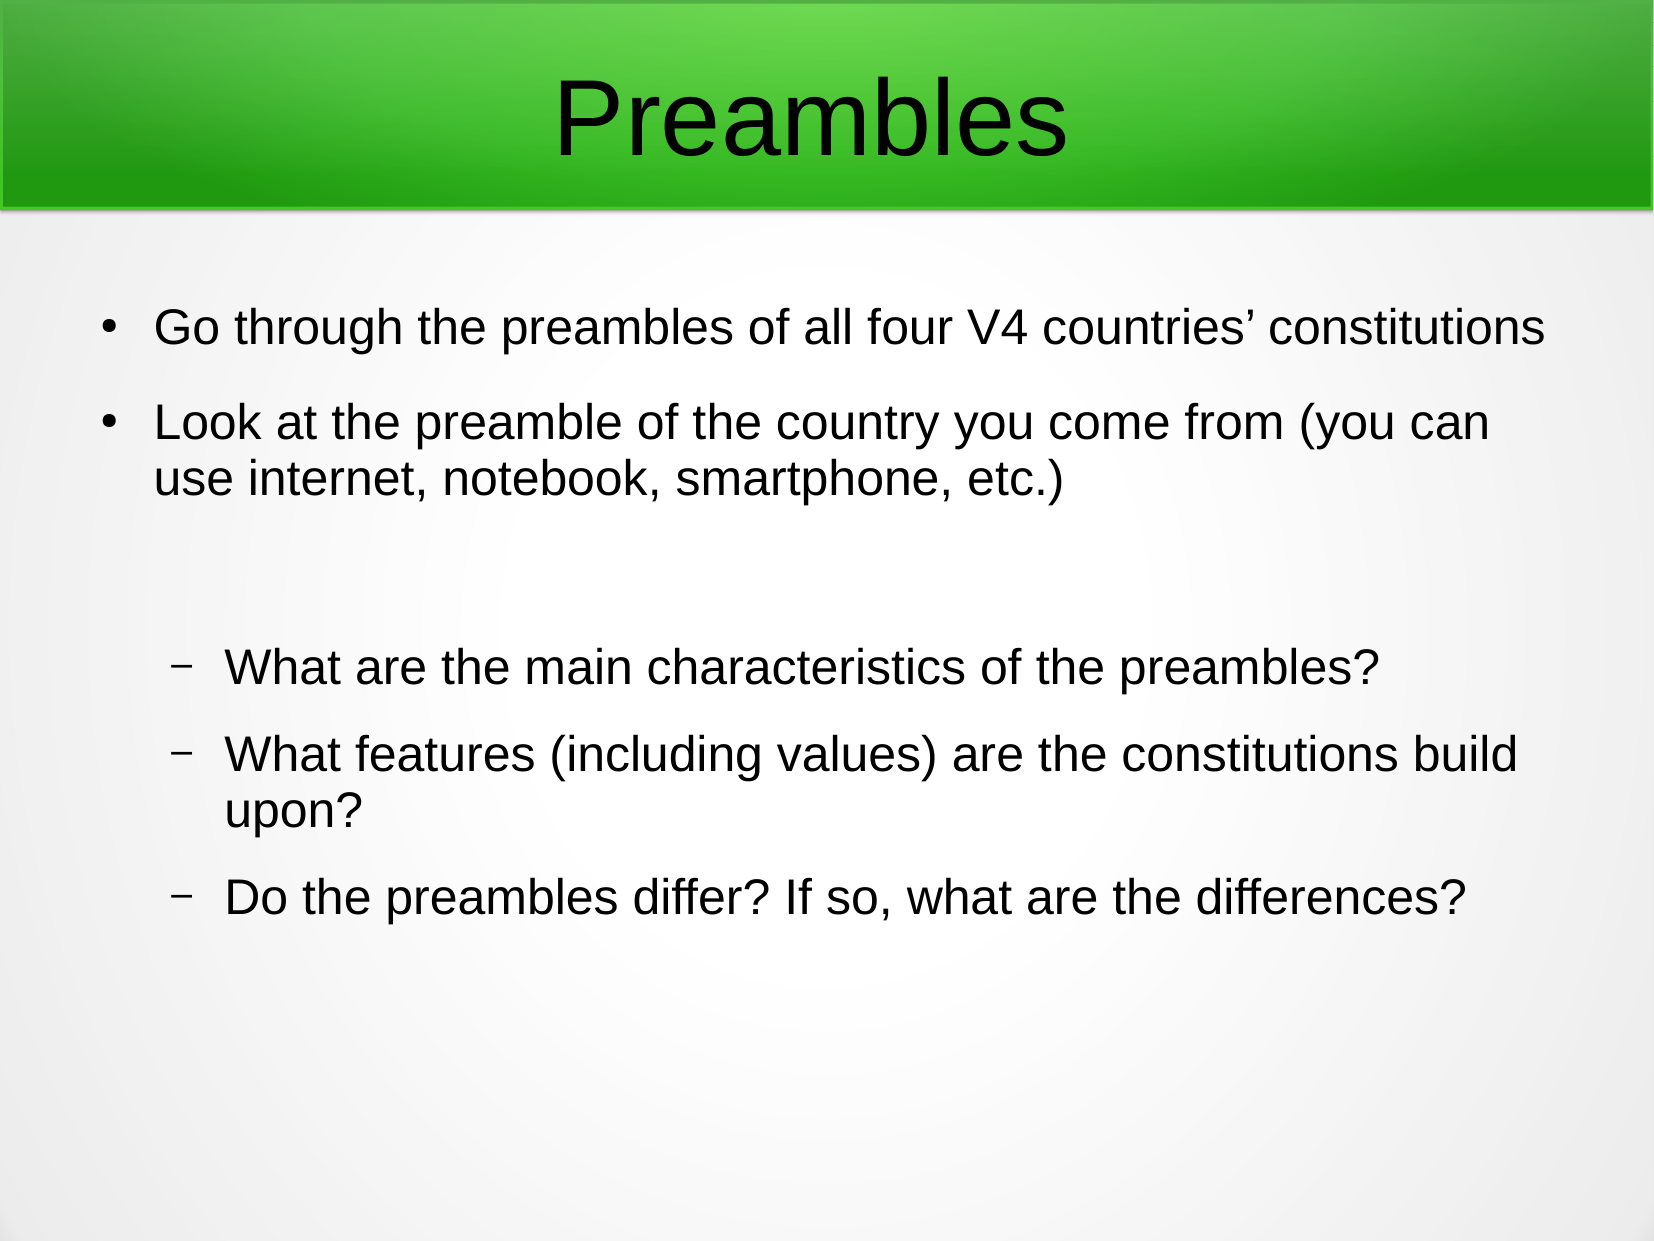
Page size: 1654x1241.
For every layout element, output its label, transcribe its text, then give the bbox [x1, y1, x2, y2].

title Preambles [82, 47, 1571, 189]
list Go through the preambles of all four V4 countries’ constitutions Look at the preamble of the country you come from (you can use internet, notebook, smartphone, etc.) What are the main characteristics of the preambles? What features (including values) are the constitutions build upon? Do the preambles differ? If so, what are the differences? [82, 299, 1571, 1019]
